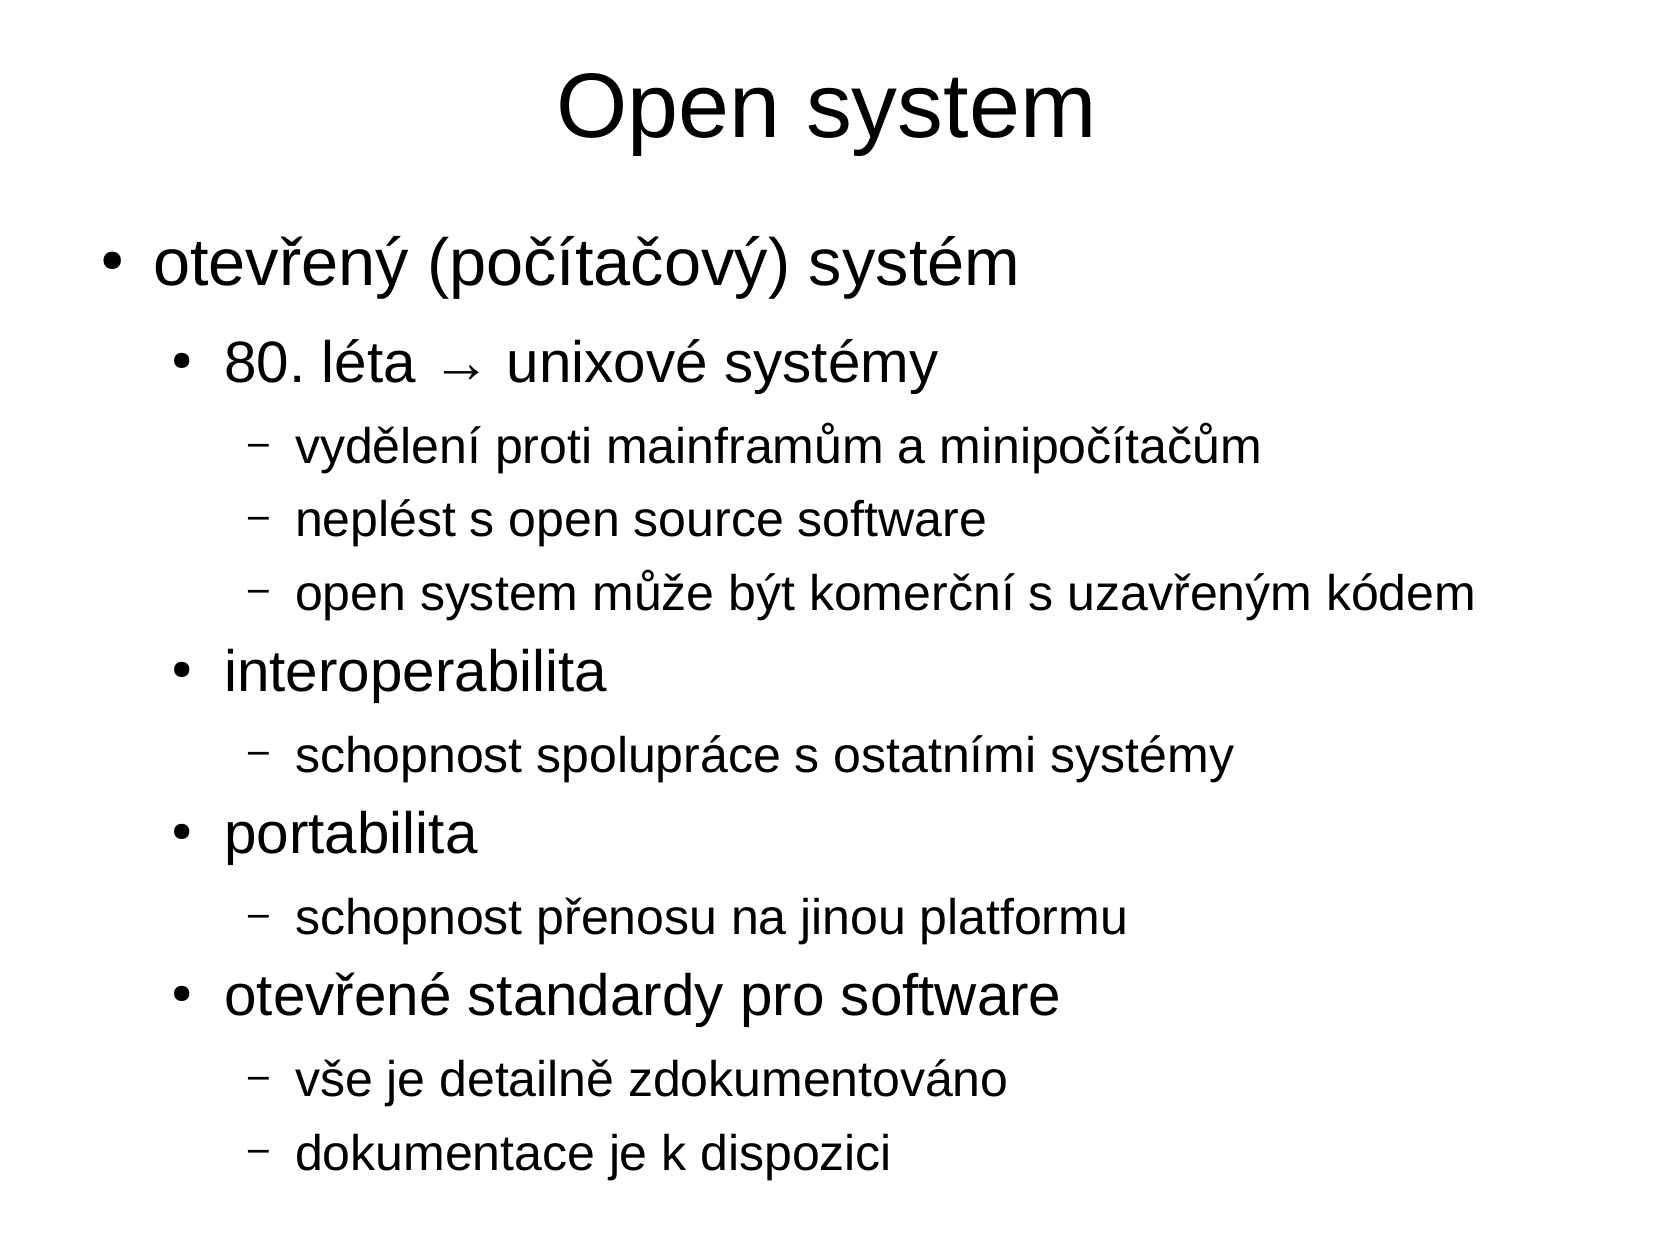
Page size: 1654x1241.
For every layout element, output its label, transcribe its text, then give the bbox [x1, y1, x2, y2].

title Open system [82, 9, 1571, 202]
list otevřený (počítačový) systém 80. léta → unixové systémy vydělení proti mainframům a minipočítačům neplést s open source software open system může být komerční s uzavřeným kódem interoperabilita schopnost spolupráce s ostatními systémy portabilita schopnost přenosu na jinou platformu otevřené standardy pro software vše je detailně zdokumentováno dokumentace je k dispozici [82, 225, 1571, 1181]
